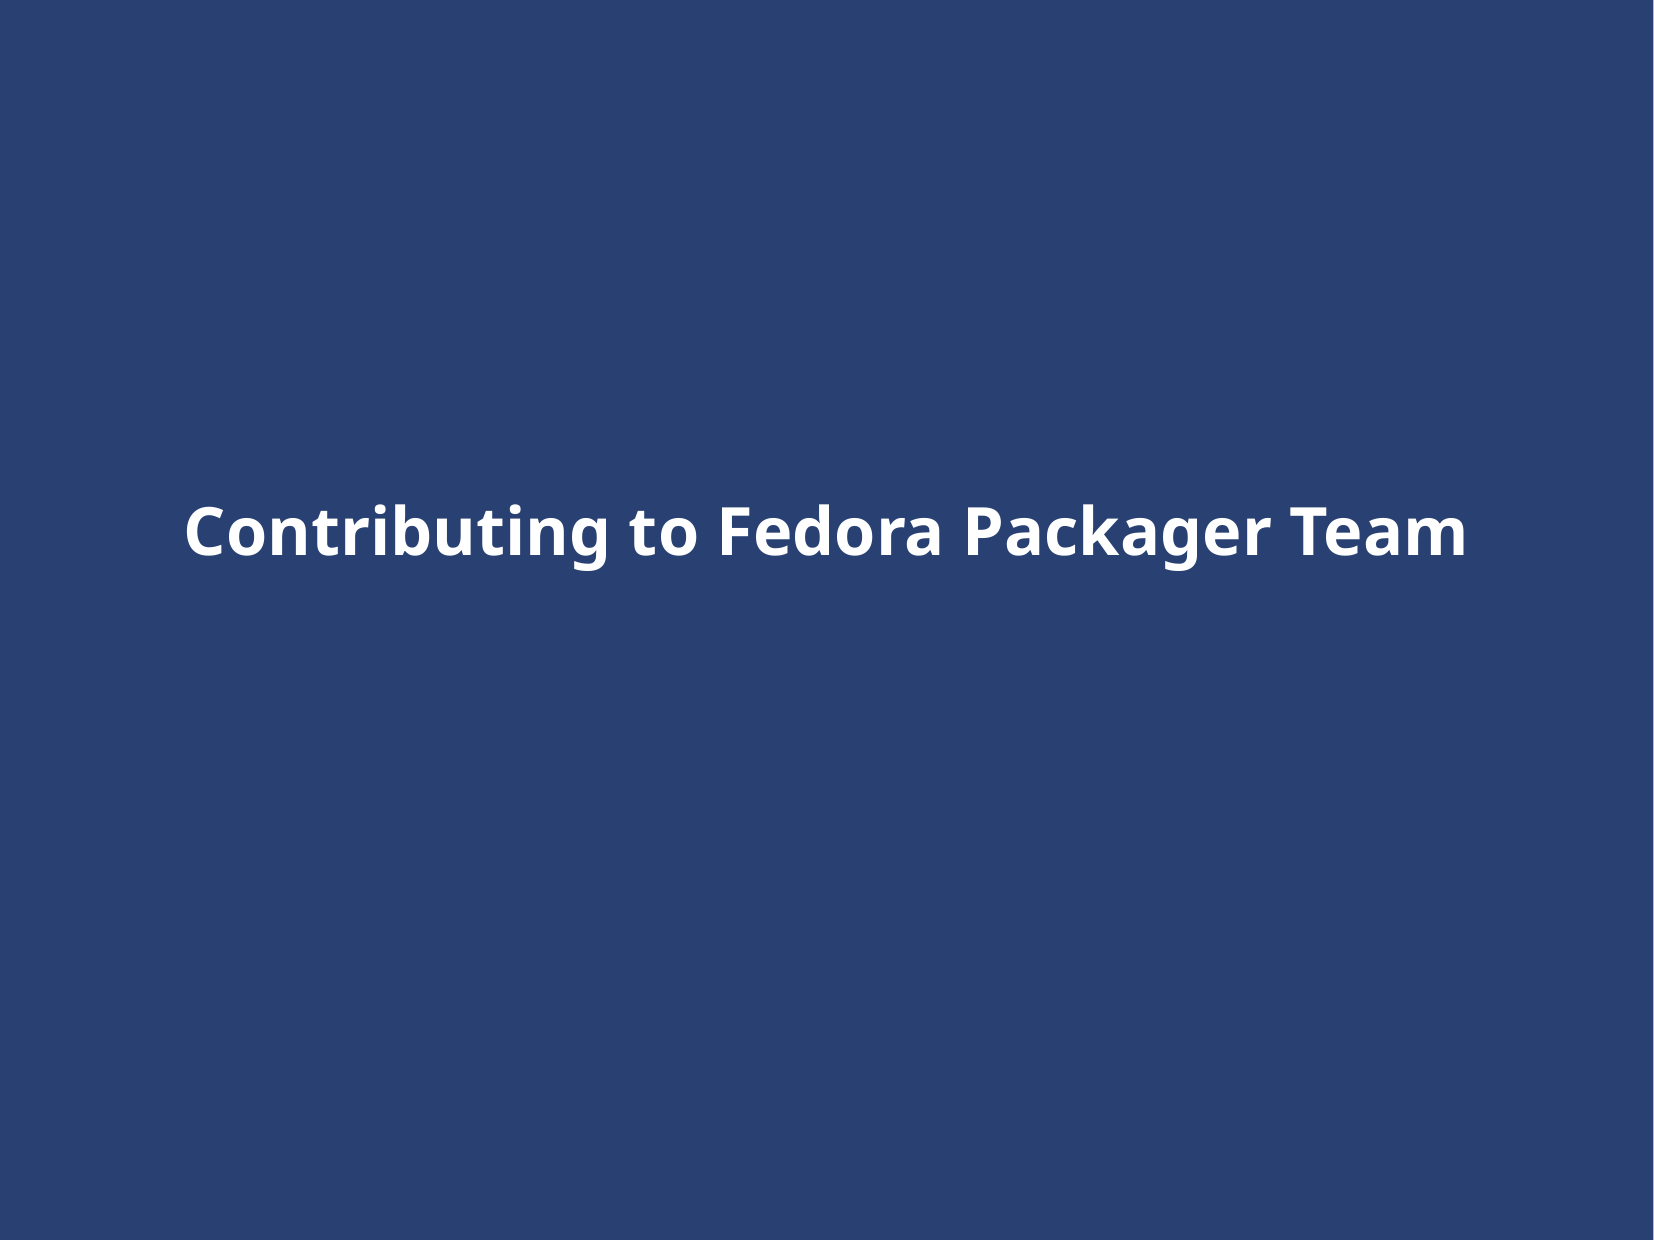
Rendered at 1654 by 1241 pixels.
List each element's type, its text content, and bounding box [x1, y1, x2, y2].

subtitle Contributing to Fedora Packager Team [82, 49, 1571, 1109]
